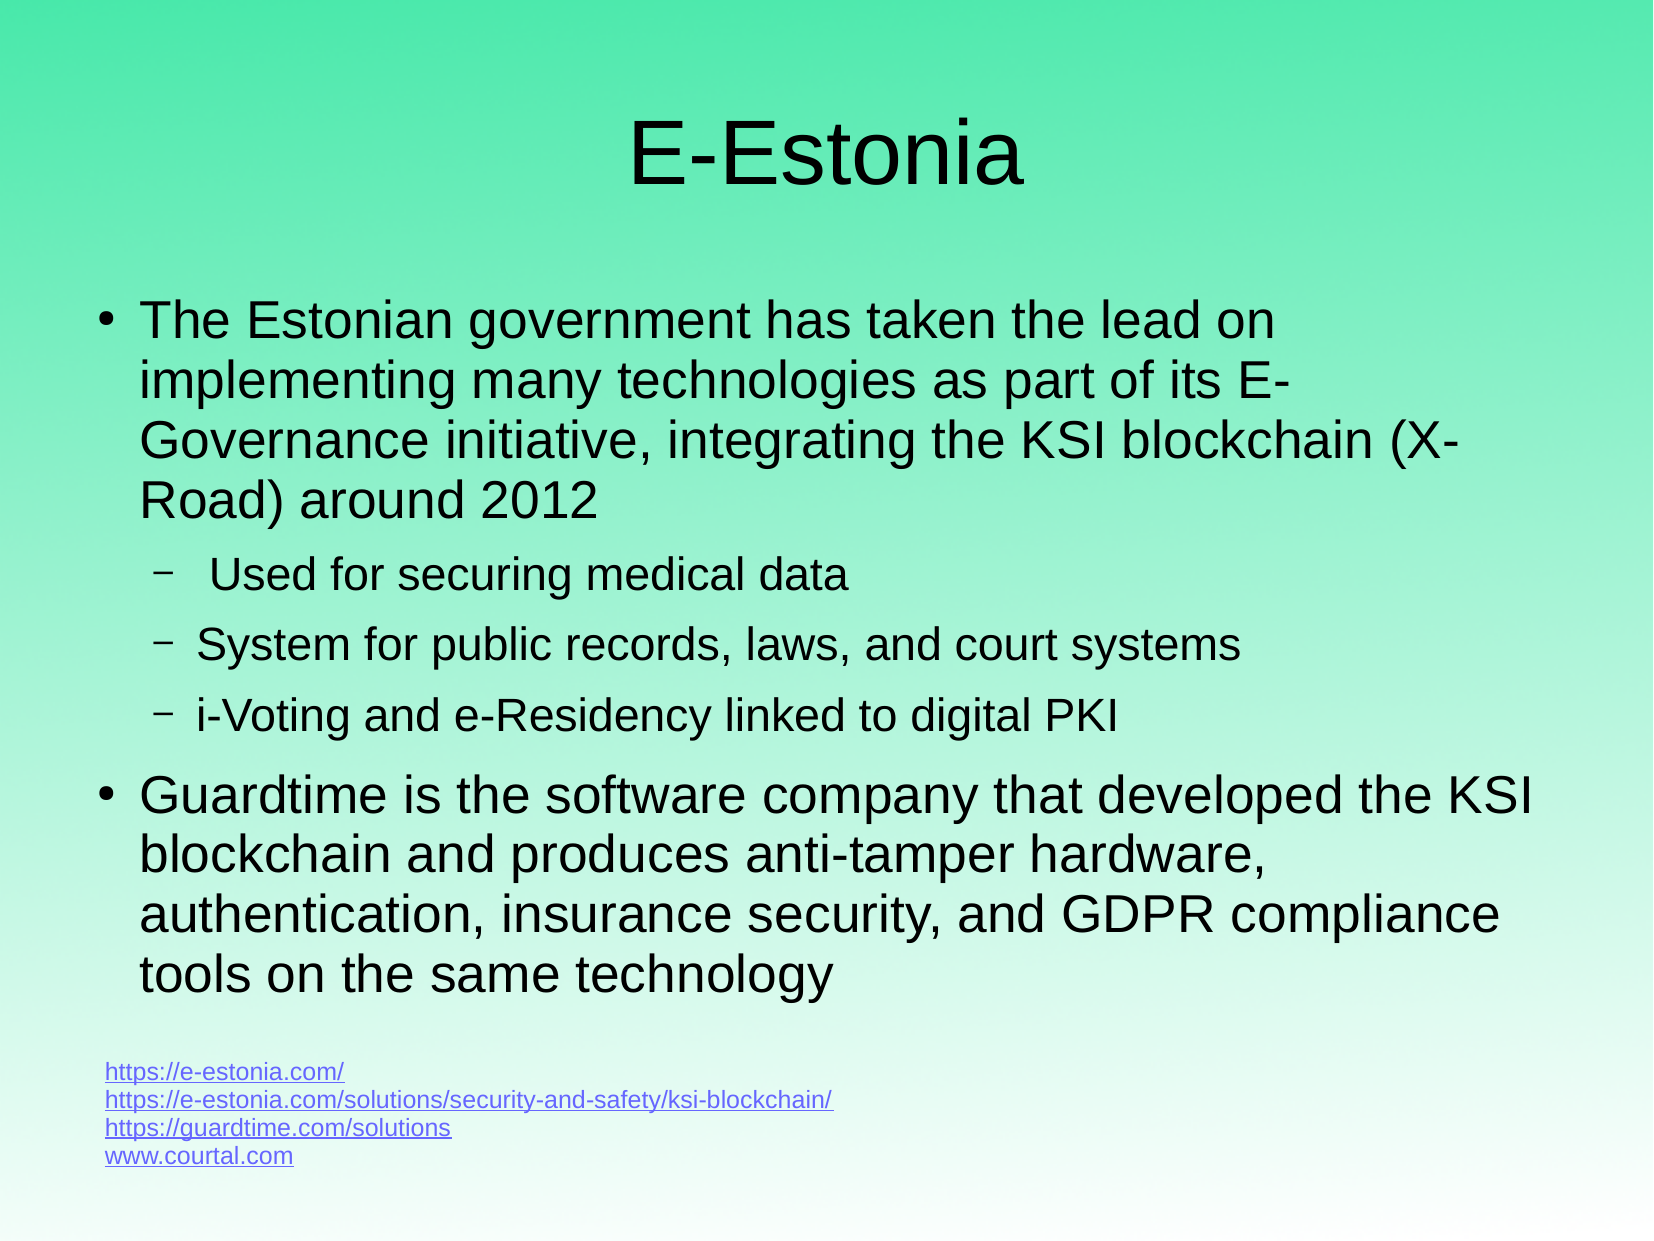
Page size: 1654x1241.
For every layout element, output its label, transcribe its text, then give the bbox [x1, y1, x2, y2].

title E-Estonia [82, 49, 1571, 257]
list The Estonian government has taken the lead on implementing many technologies as part of its E-Governance initiative, integrating the KSI blockchain (X-Road) around 2012 Used for securing medical data System for public records, laws, and court systems i-Voting and e-Residency linked to digital PKI Guardtime is the software company that developed the KSI blockchain and produces anti-tamper hardware, authentication, insurance security, and GDPR compliance tools on the same technology [82, 290, 1571, 1010]
picture [0, 0, 1654, 1241]
text_box https://e-estonia.com/ https://e-estonia.com/solutions/security-and-safety/ksi-blockchain/ https://guardtime.com/solutions www.courtal.com [90, 1050, 1486, 1205]
